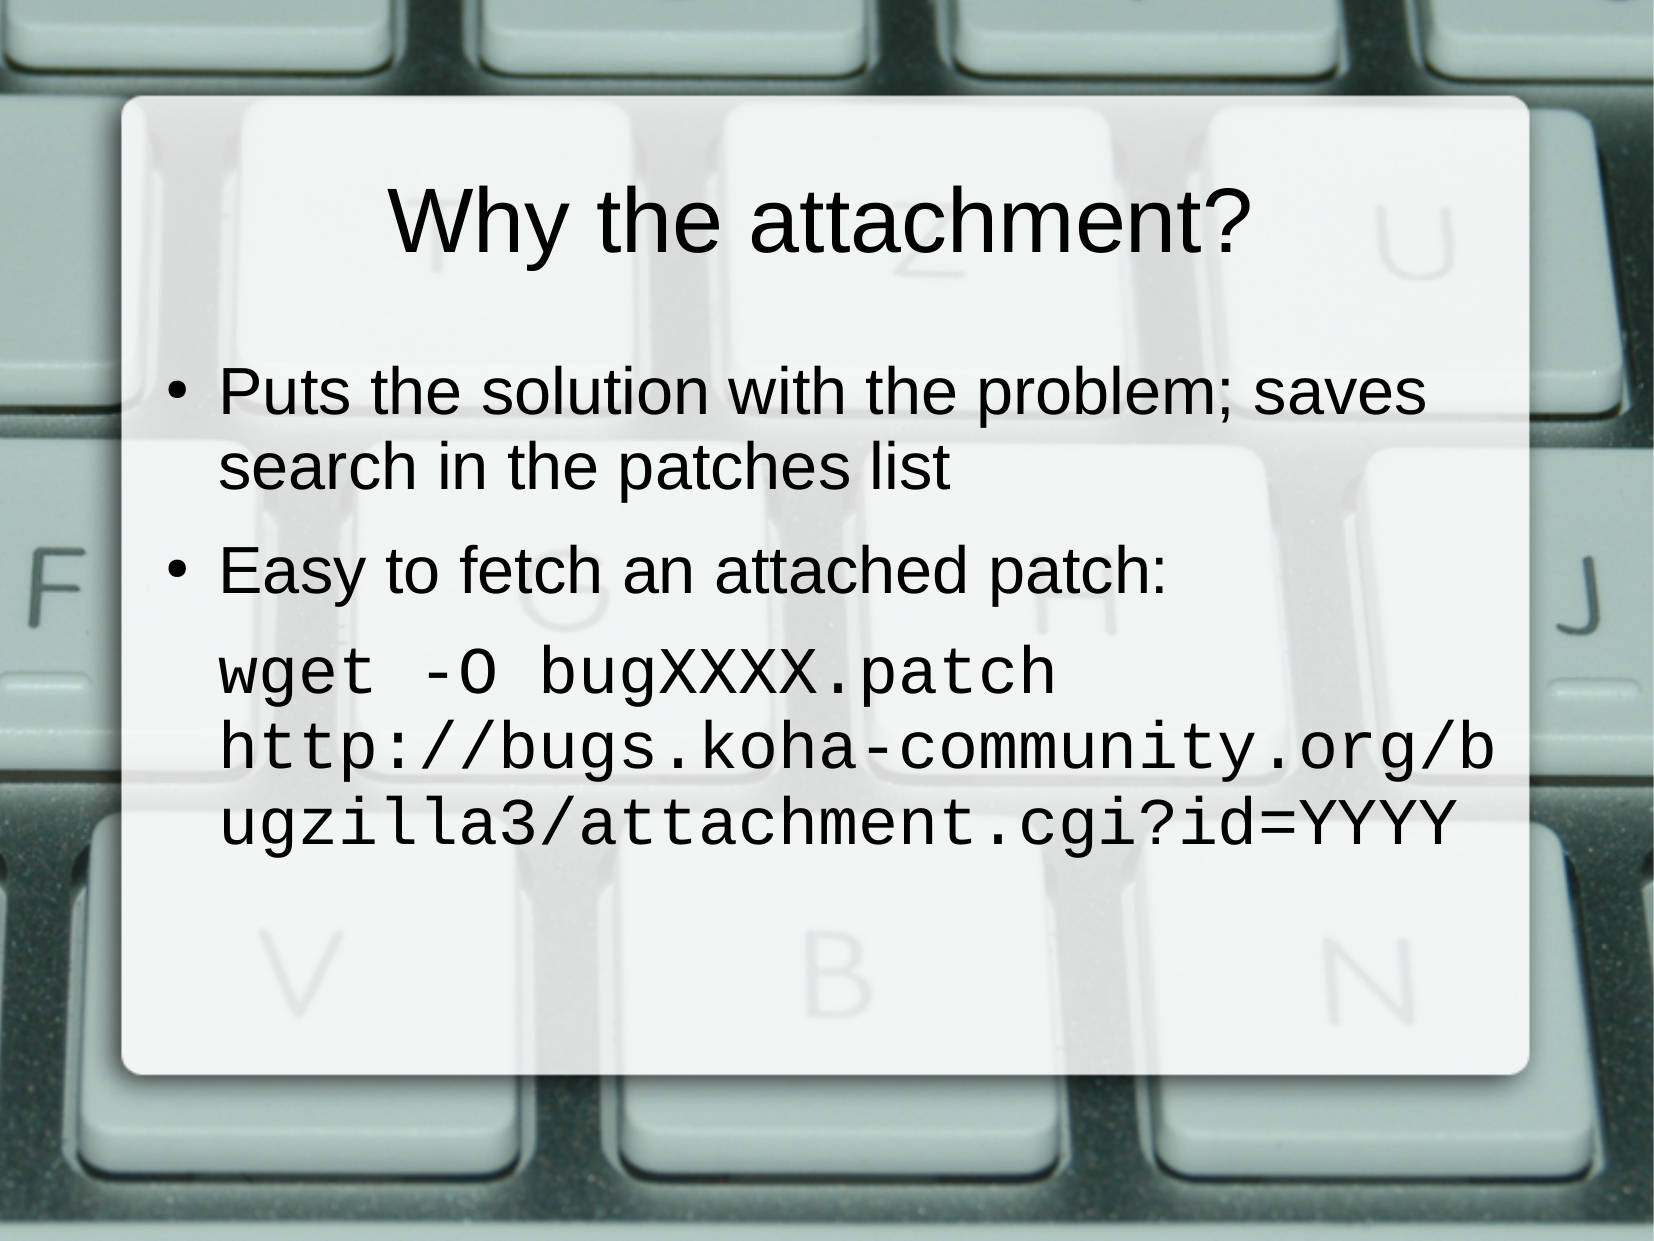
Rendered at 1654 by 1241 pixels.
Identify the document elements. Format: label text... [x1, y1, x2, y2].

title Why the attachment? [135, 117, 1506, 325]
picture [0, 0, 1654, 1241]
list Puts the solution with the problem; saves search in the patches list Easy to fetch an attached patch: wget -O bugXXXX.patch http://bugs.koha-community.org/bugzilla3/attachment.cgi?id=YYYY [147, 354, 1506, 1173]
